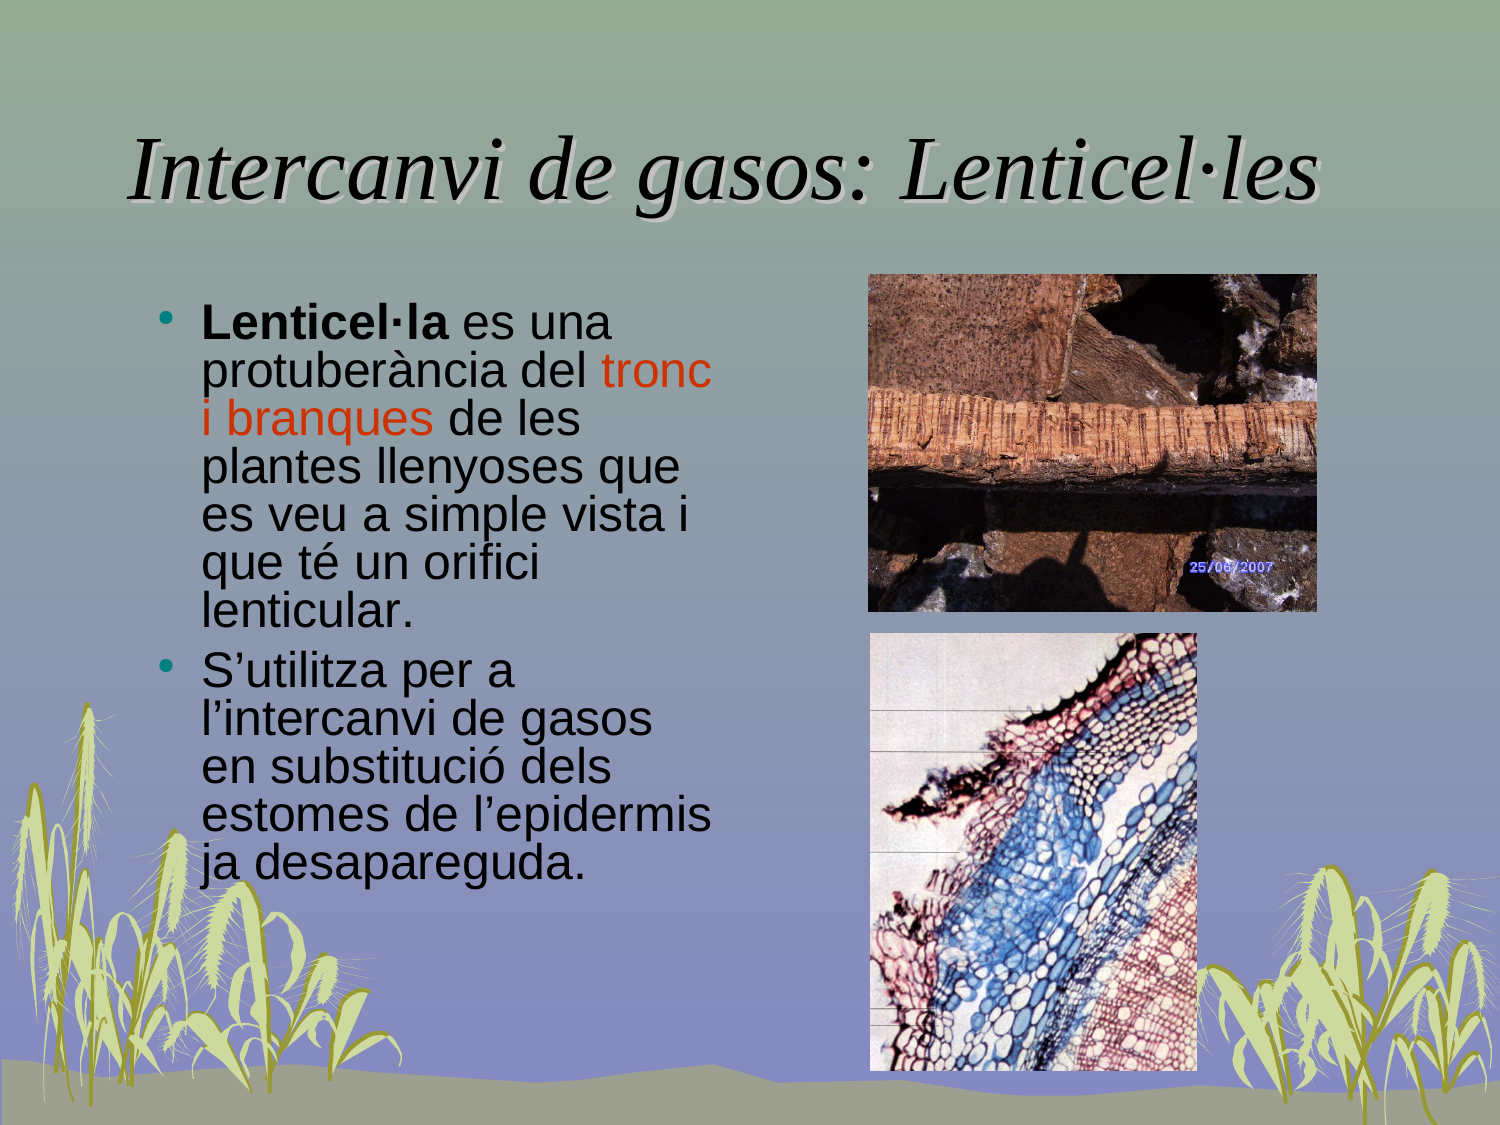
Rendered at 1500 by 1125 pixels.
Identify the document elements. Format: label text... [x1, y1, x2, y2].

title Intercanvi de gasos: Lenticel·les [112, 68, 1388, 257]
list Lenticel·la es una protuberància del tronc i branques de les plantes llenyoses que es veu a simple vista i que té un orifici lenticular. S’utilitza per a l’intercanvi de gasos en substitució dels estomes de l’epidermis ja desapareguda. [112, 293, 738, 969]
picture [868, 274, 1317, 612]
picture [870, 633, 1197, 1071]
